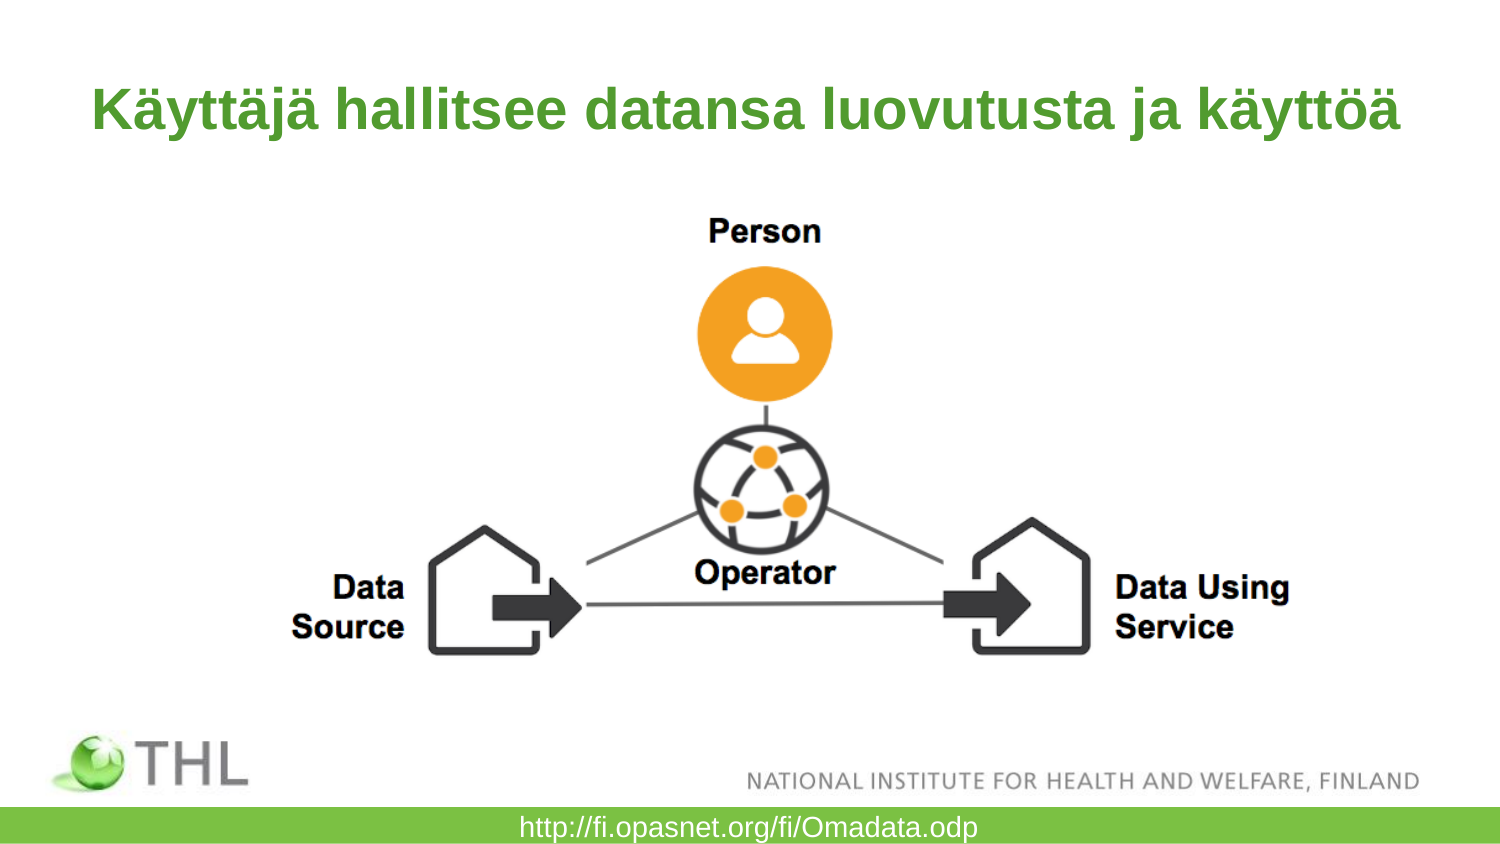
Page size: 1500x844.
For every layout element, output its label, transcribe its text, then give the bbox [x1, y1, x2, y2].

title Käyttäjä hallitsee datansa luovutusta ja käyttöä [76, 32, 1424, 156]
picture [24, 155, 1339, 803]
picture [715, 763, 1465, 801]
